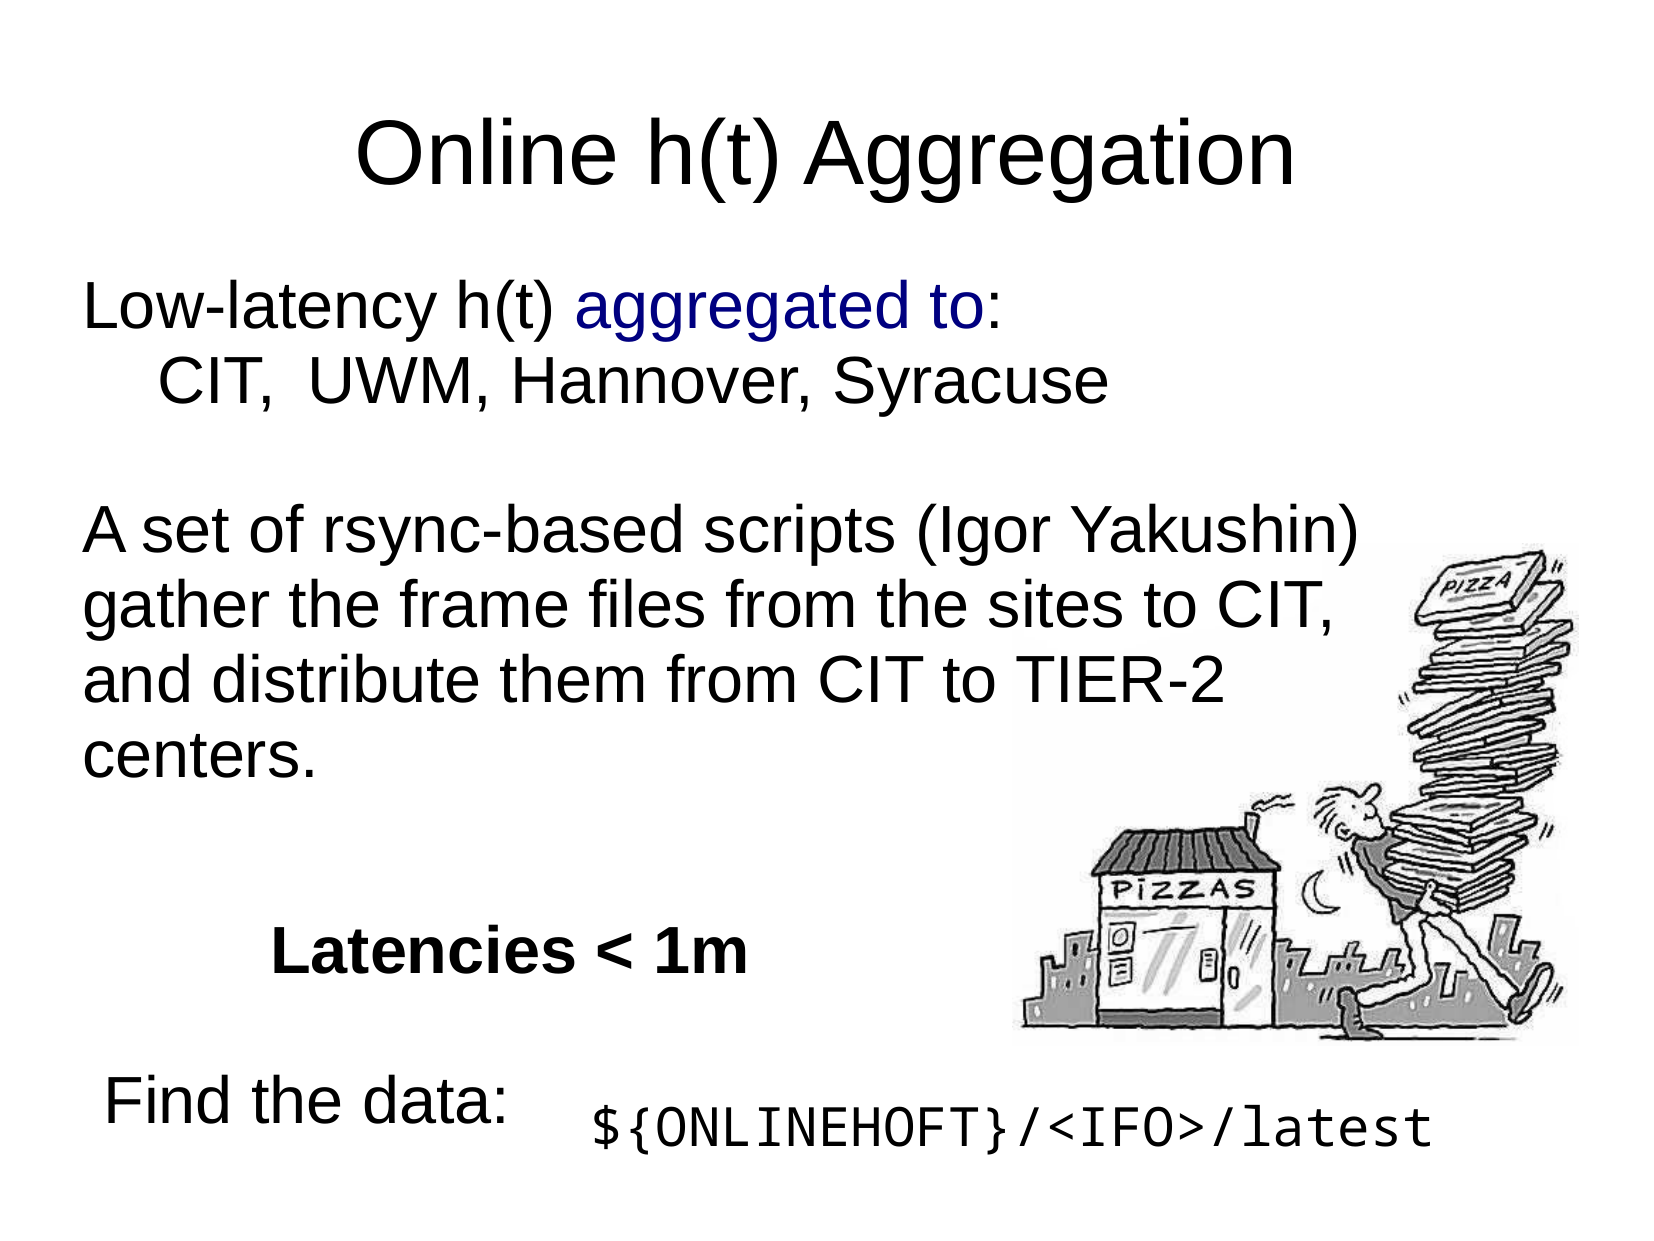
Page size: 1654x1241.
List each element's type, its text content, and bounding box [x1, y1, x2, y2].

text_box ${ONLINEHOFT}/<IFO>/latest [1139, 1081, 1477, 1162]
text_box Latencies < 1m Find the data: [88, 905, 1139, 1173]
title Online h(t) Aggregation [82, 56, 1571, 250]
picture [1012, 543, 1579, 1046]
text_box Low-latency h(t) aggregated to: CIT, UWM, Hannover, Syracuse A set of rsync-based scripts (Igor Yakushin) gather the frame files from the sites to CIT, and distribute them from CIT to TIER-2 centers. [67, 260, 1380, 857]
